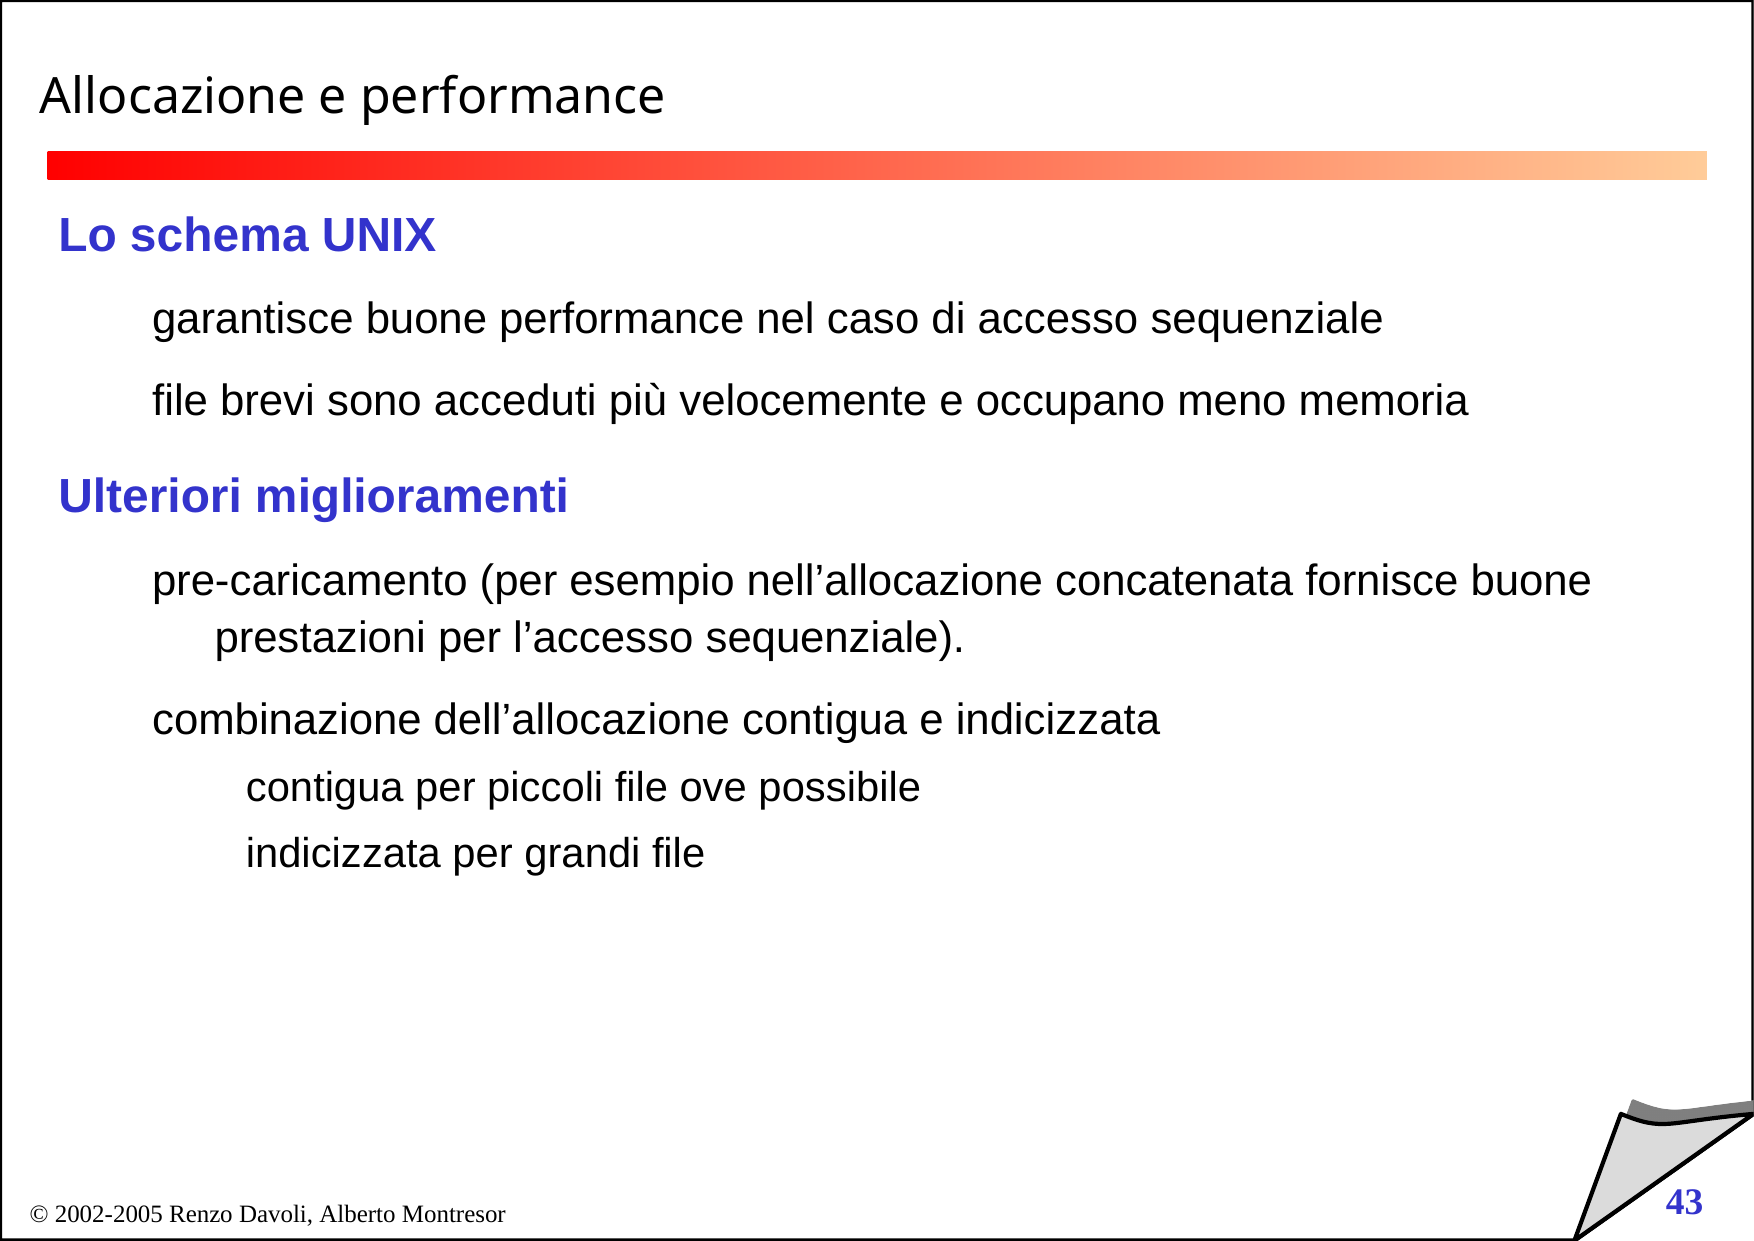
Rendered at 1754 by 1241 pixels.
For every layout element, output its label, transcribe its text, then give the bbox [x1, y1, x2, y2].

text_box Start [1469, 152, 1474, 179]
text_box 6-11 [1074, 152, 1078, 179]
list Lo schema UNIX garantisce buone performance nel caso di accesso sequenziale file brevi sono acceduti più velocemente e occupano meno memoria Ulteriori miglioramenti pre-caricamento (per esempio nell’allocazione concatenata fornisce buone prestazioni per l’accesso sequenziale). combinazione dell’allocazione contigua e indicizzata contigua per piccoli file ove possibile indicizzata per grandi file [58, 206, 1695, 1008]
title Allocazione e performance [40, 49, 1713, 144]
